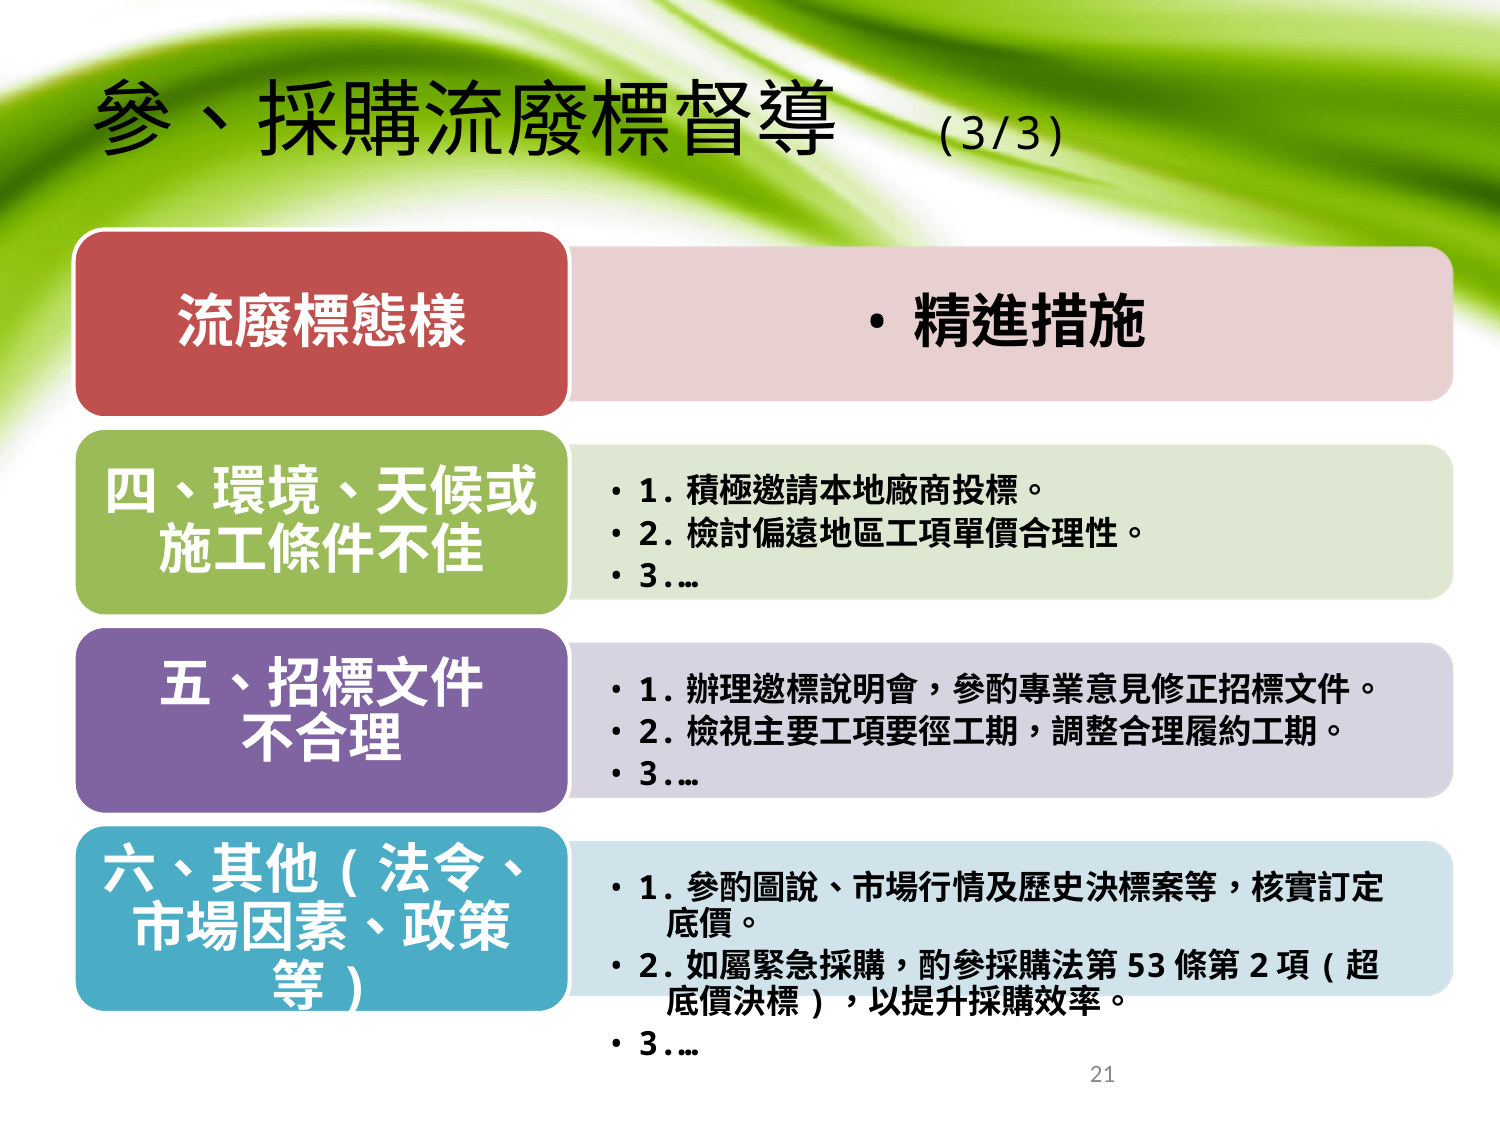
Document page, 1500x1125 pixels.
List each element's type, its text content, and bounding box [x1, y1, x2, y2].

text_box 1.辦理邀標說明會，參酌專業意見修正招標文件。 2.檢視主要工項要徑工期，調整合理履約工期。 3.… [569, 644, 1452, 796]
text_box 1.參酌圖說、市場行情及歷史決標案等，核實訂定底價。 2.如屬緊急採購，酌參採購法第53條第2項(超底價決標)，以提升採購效率。 3.… [569, 843, 1452, 995]
text_box 五、招標文件 不合理 [73, 625, 570, 815]
text_box 1.積極邀請本地廠商投標。 2.檢討偏遠地區工項單價合理性。 3.… [569, 446, 1452, 598]
text_box [1074, 1042, 1500, 1125]
text_box 精進措施 [569, 248, 1452, 400]
text_box 流廢標態樣 [73, 229, 570, 419]
text_box 六、其他(法令、市場因素、政策等) [73, 824, 570, 1014]
title 參、採購流廢標督導 (3/3) [75, 45, 1426, 187]
text_box 四、環境、天候或施工條件不佳 [73, 427, 570, 617]
